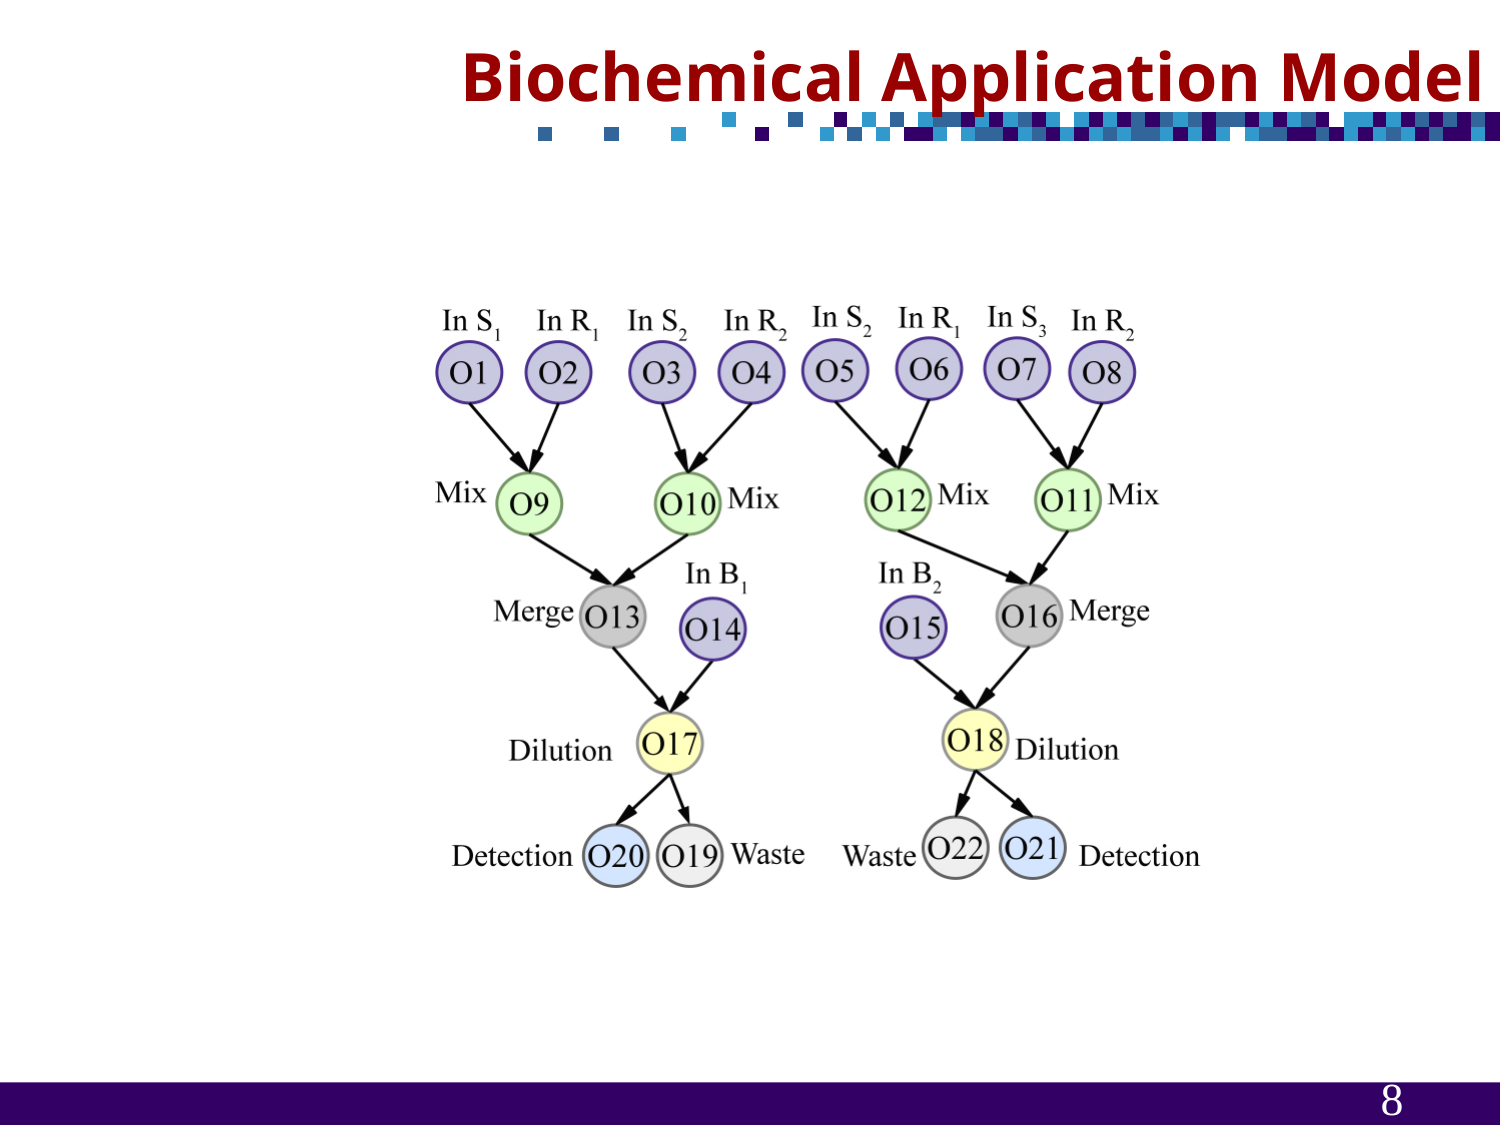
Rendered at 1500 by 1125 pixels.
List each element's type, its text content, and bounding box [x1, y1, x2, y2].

picture [420, 291, 1238, 888]
title Biochemical Application Model [0, 24, 1500, 125]
